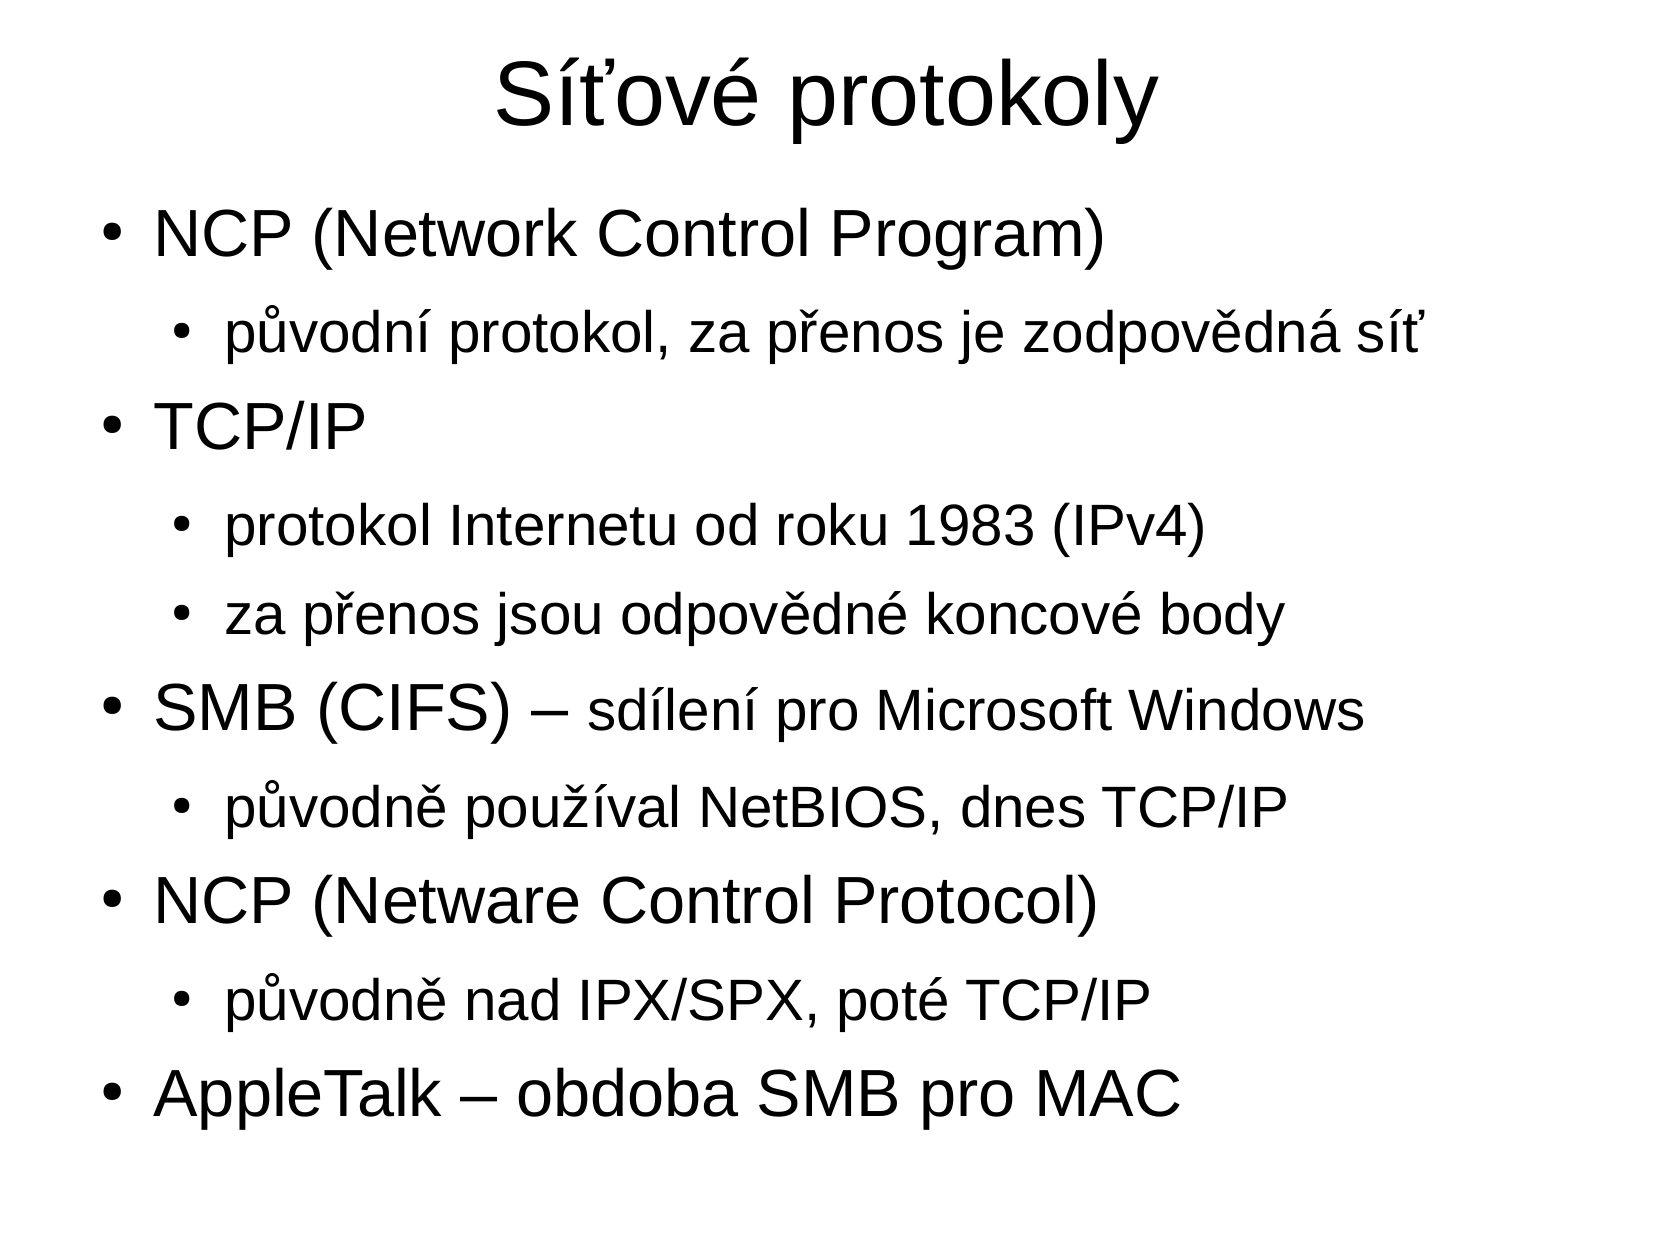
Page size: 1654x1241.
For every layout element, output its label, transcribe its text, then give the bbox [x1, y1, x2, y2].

title Síťové protokoly [82, 0, 1571, 191]
list NCP (Network Control Program) původní protokol, za přenos je zodpovědná síť TCP/IP protokol Internetu od roku 1983 (IPv4) za přenos jsou odpovědné koncové body SMB (CIFS) – sdílení pro Microsoft Windows původně používal NetBIOS, dnes TCP/IP NCP (Netware Control Protocol) původně nad IPX/SPX, poté TCP/IP AppleTalk – obdoba SMB pro MAC [82, 195, 1571, 1130]
